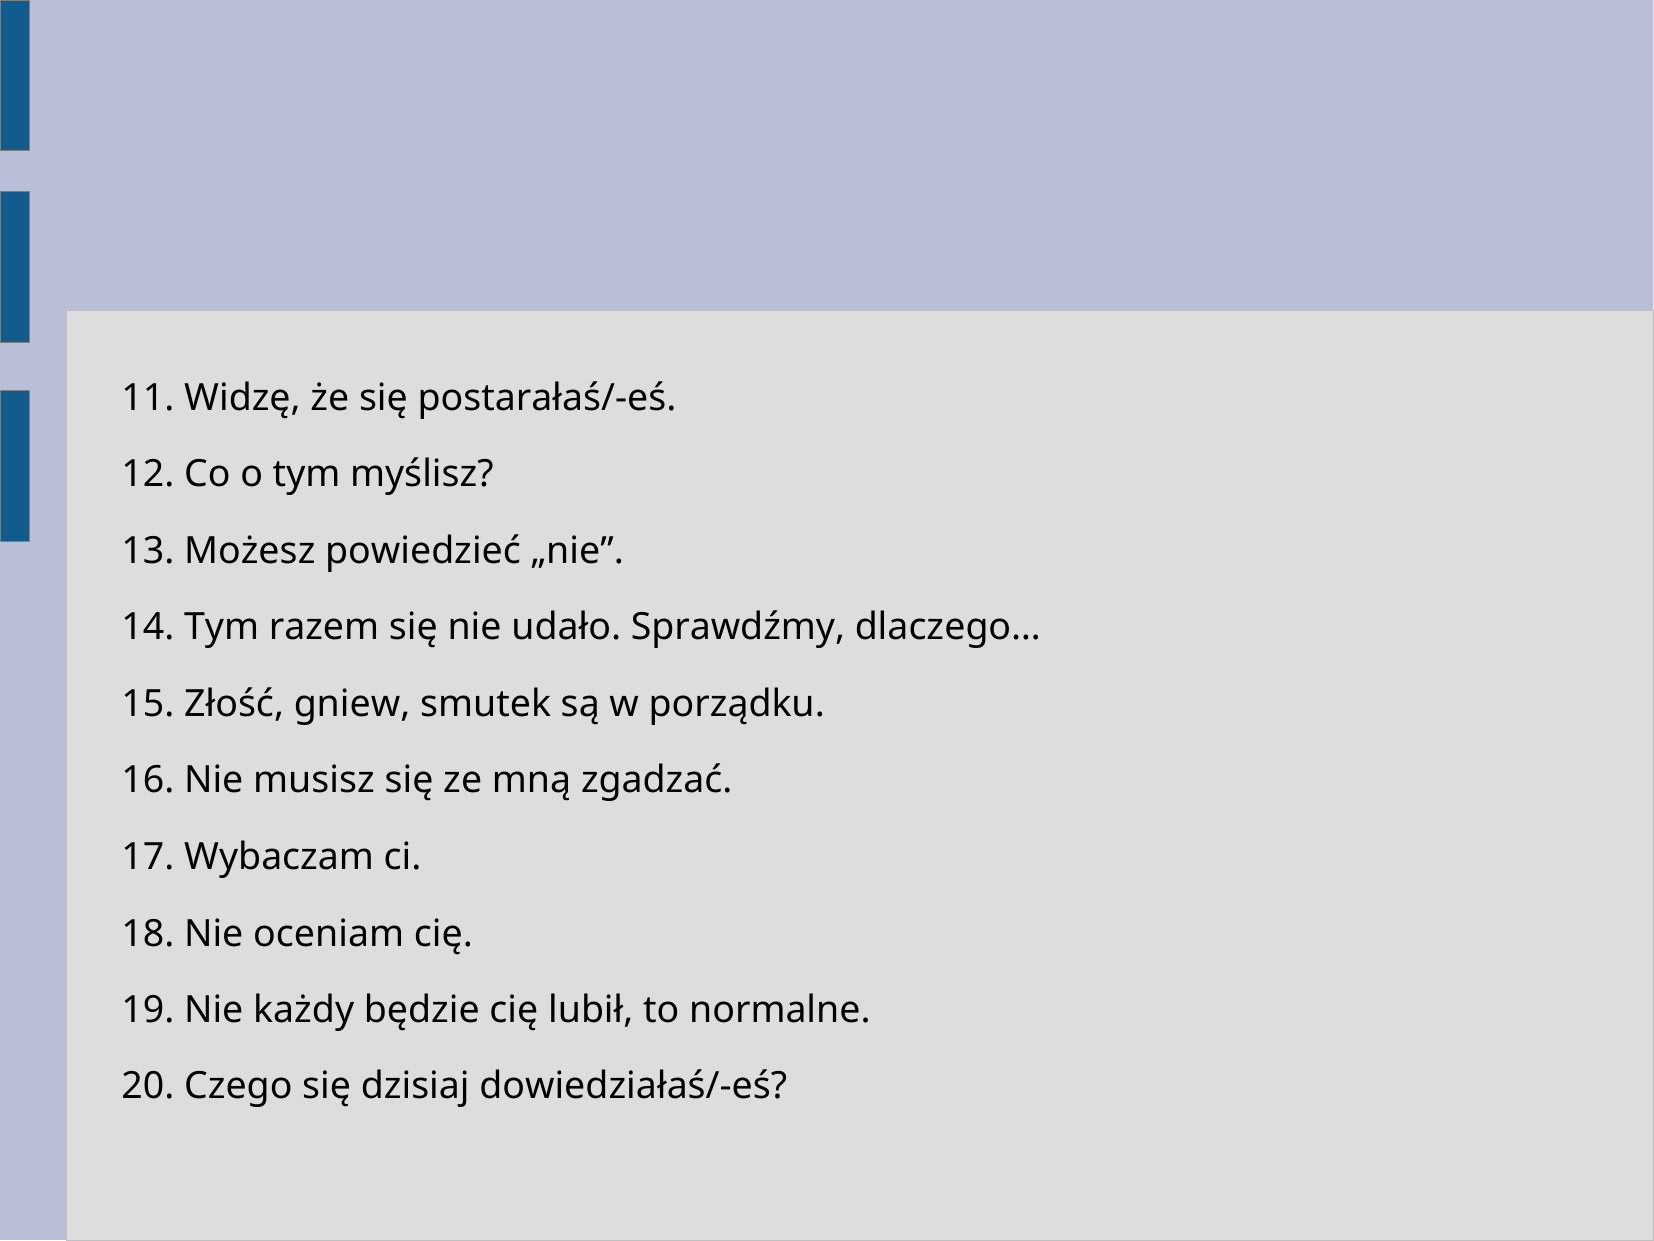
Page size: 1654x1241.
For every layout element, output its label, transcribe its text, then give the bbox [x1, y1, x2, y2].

list 11. Widzę, że się postarałaś/-eś. 12. Co o tym myślisz? 13. Możesz powiedzieć „nie”. 14. Tym razem się nie udało. Sprawdźmy, dlaczego… 15. Złość, gniew, smutek są w porządku. 16. Nie musisz się ze mną zgadzać. 17. Wybaczam ci. 18. Nie oceniam cię. 19. Nie każdy będzie cię lubił, to normalne. 20. Czego się dzisiaj dowiedziałaś/-eś? [121, 344, 1534, 1126]
